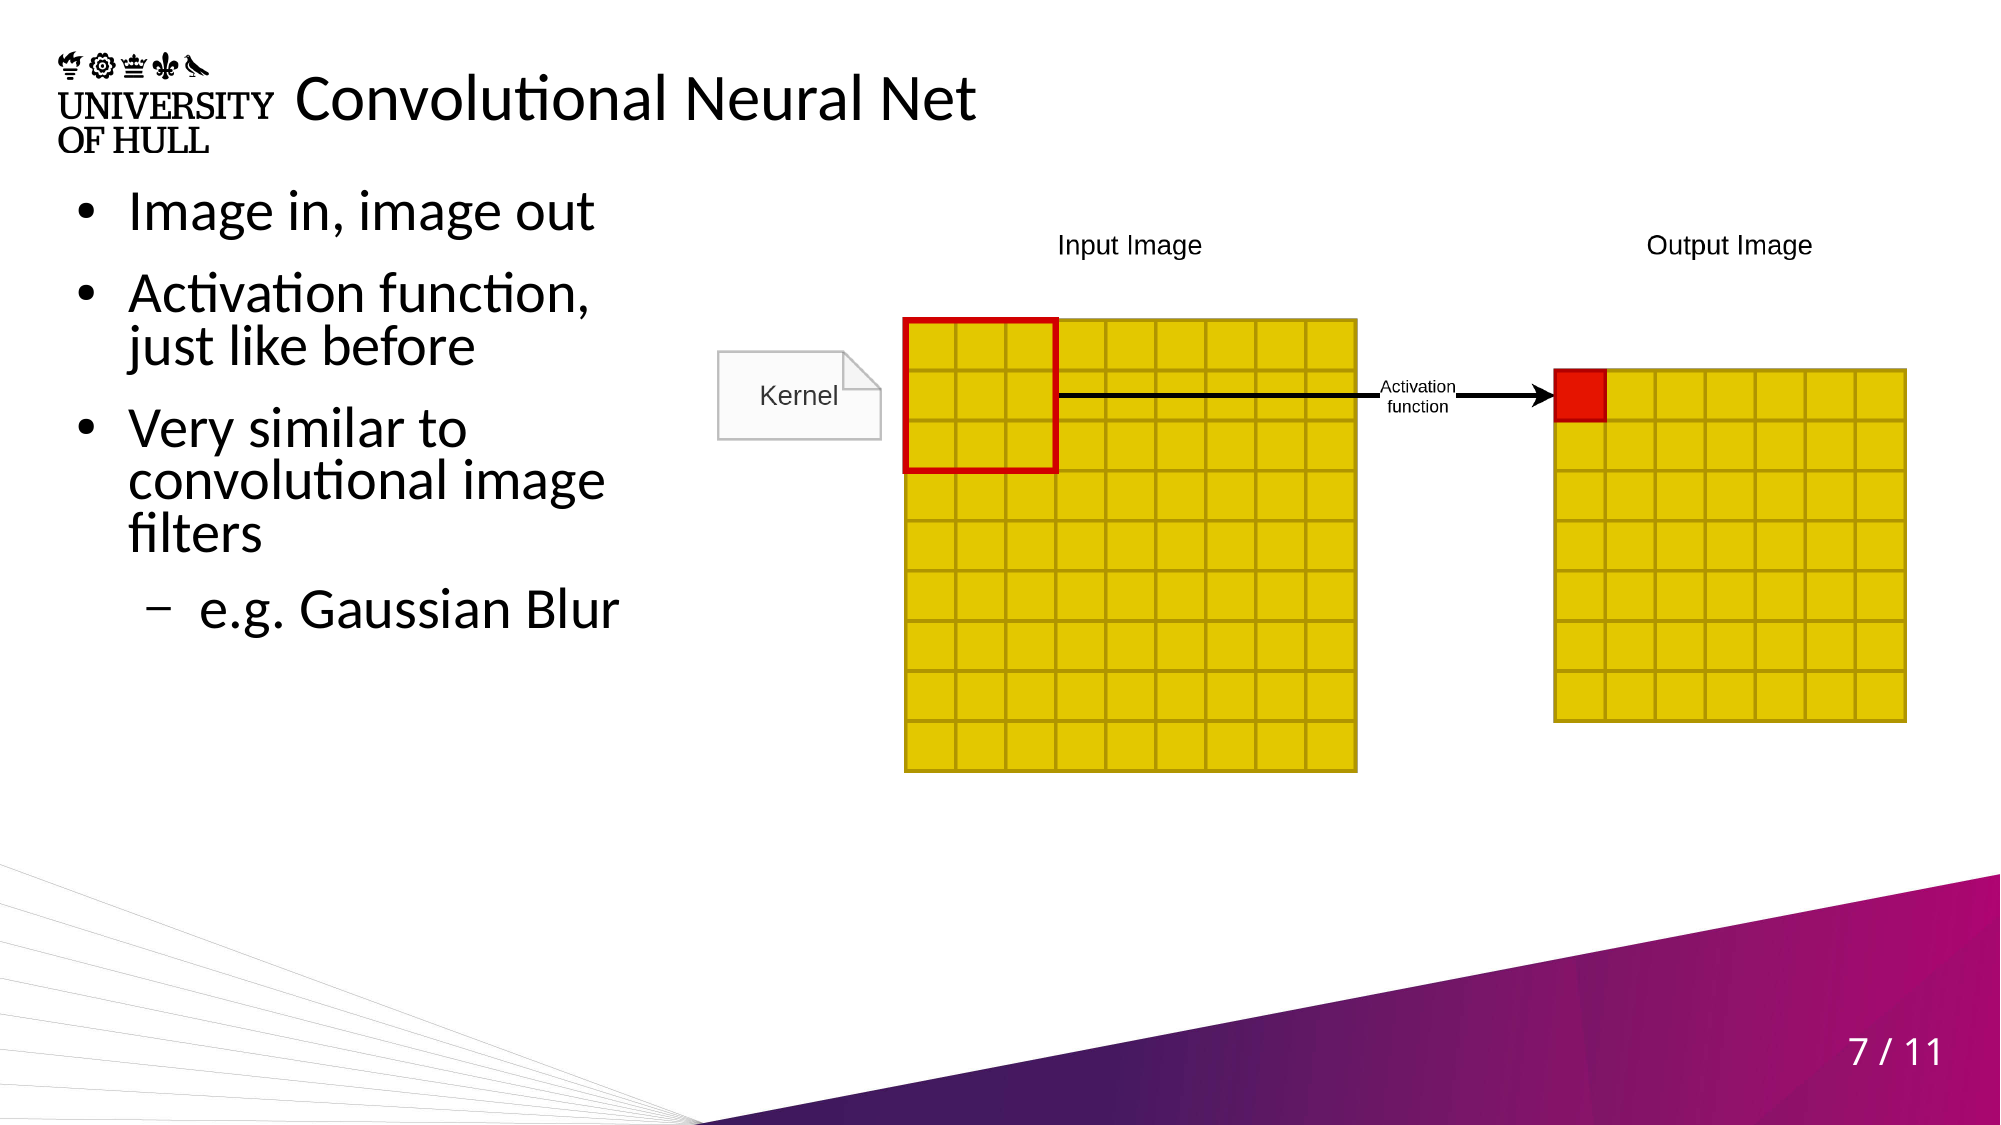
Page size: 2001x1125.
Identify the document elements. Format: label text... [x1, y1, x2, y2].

picture [0, 0, 2000, 1125]
text_box <number> / 11 [1570, 1015, 1961, 1087]
list Image in, image out Activation function, just like before Very similar to convolutional image filters e.g. Gaussian Blur [58, 188, 686, 957]
title Convolutional Neural Net [295, 42, 1932, 166]
